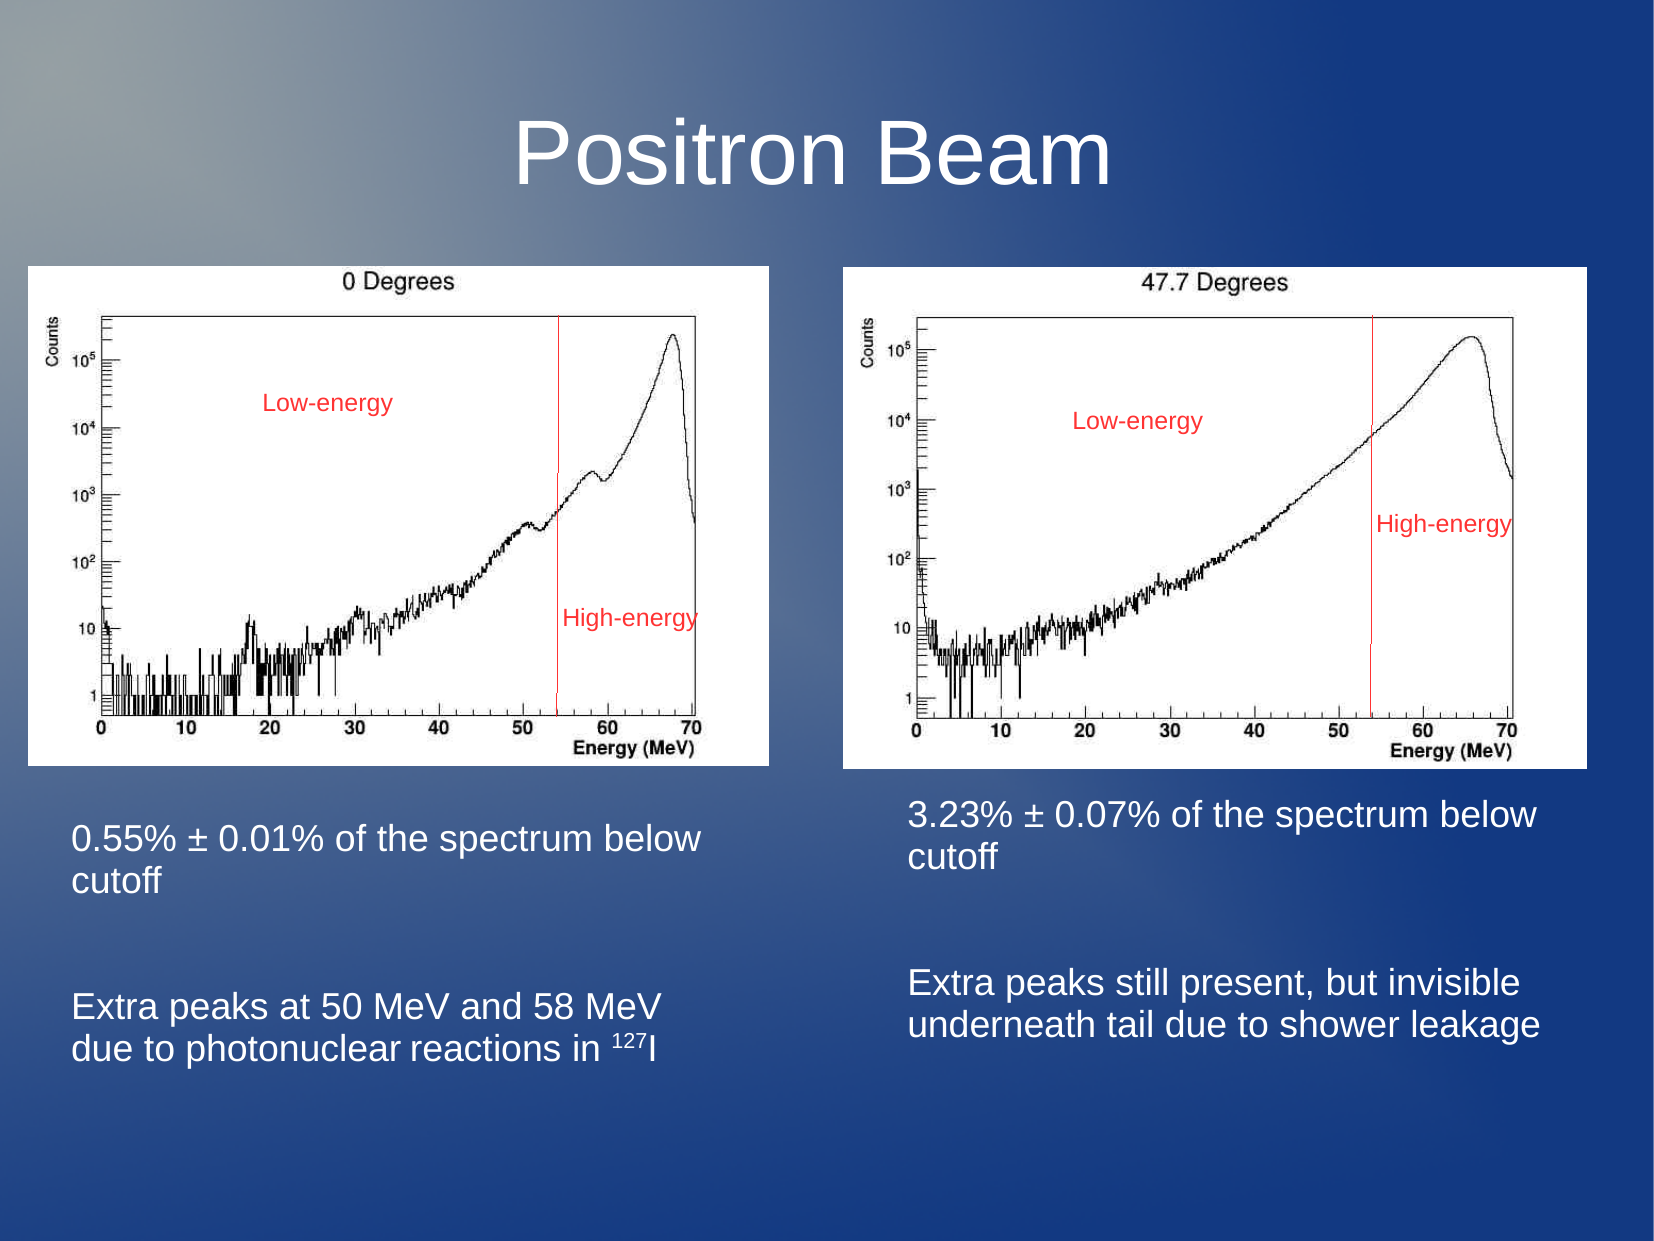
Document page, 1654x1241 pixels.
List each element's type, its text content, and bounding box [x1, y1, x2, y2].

text_box 3.23% ± 0.07% of the spectrum below cutoff Extra peaks still present, but invisible underneath tail due to shower leakage [892, 786, 1579, 1095]
picture [0, 0, 1654, 1241]
text_box Low-energy [1057, 399, 1309, 443]
title Positron Beam [82, 49, 1571, 257]
text_box Low-energy [247, 380, 499, 424]
text_box 0.55% ± 0.01% of the spectrum below cutoff Extra peaks at 50 MeV and 58 MeV due to photonuclear reactions in 127I [56, 810, 743, 1123]
text_box High-energy [1361, 502, 1613, 546]
text_box High-energy [547, 596, 799, 640]
